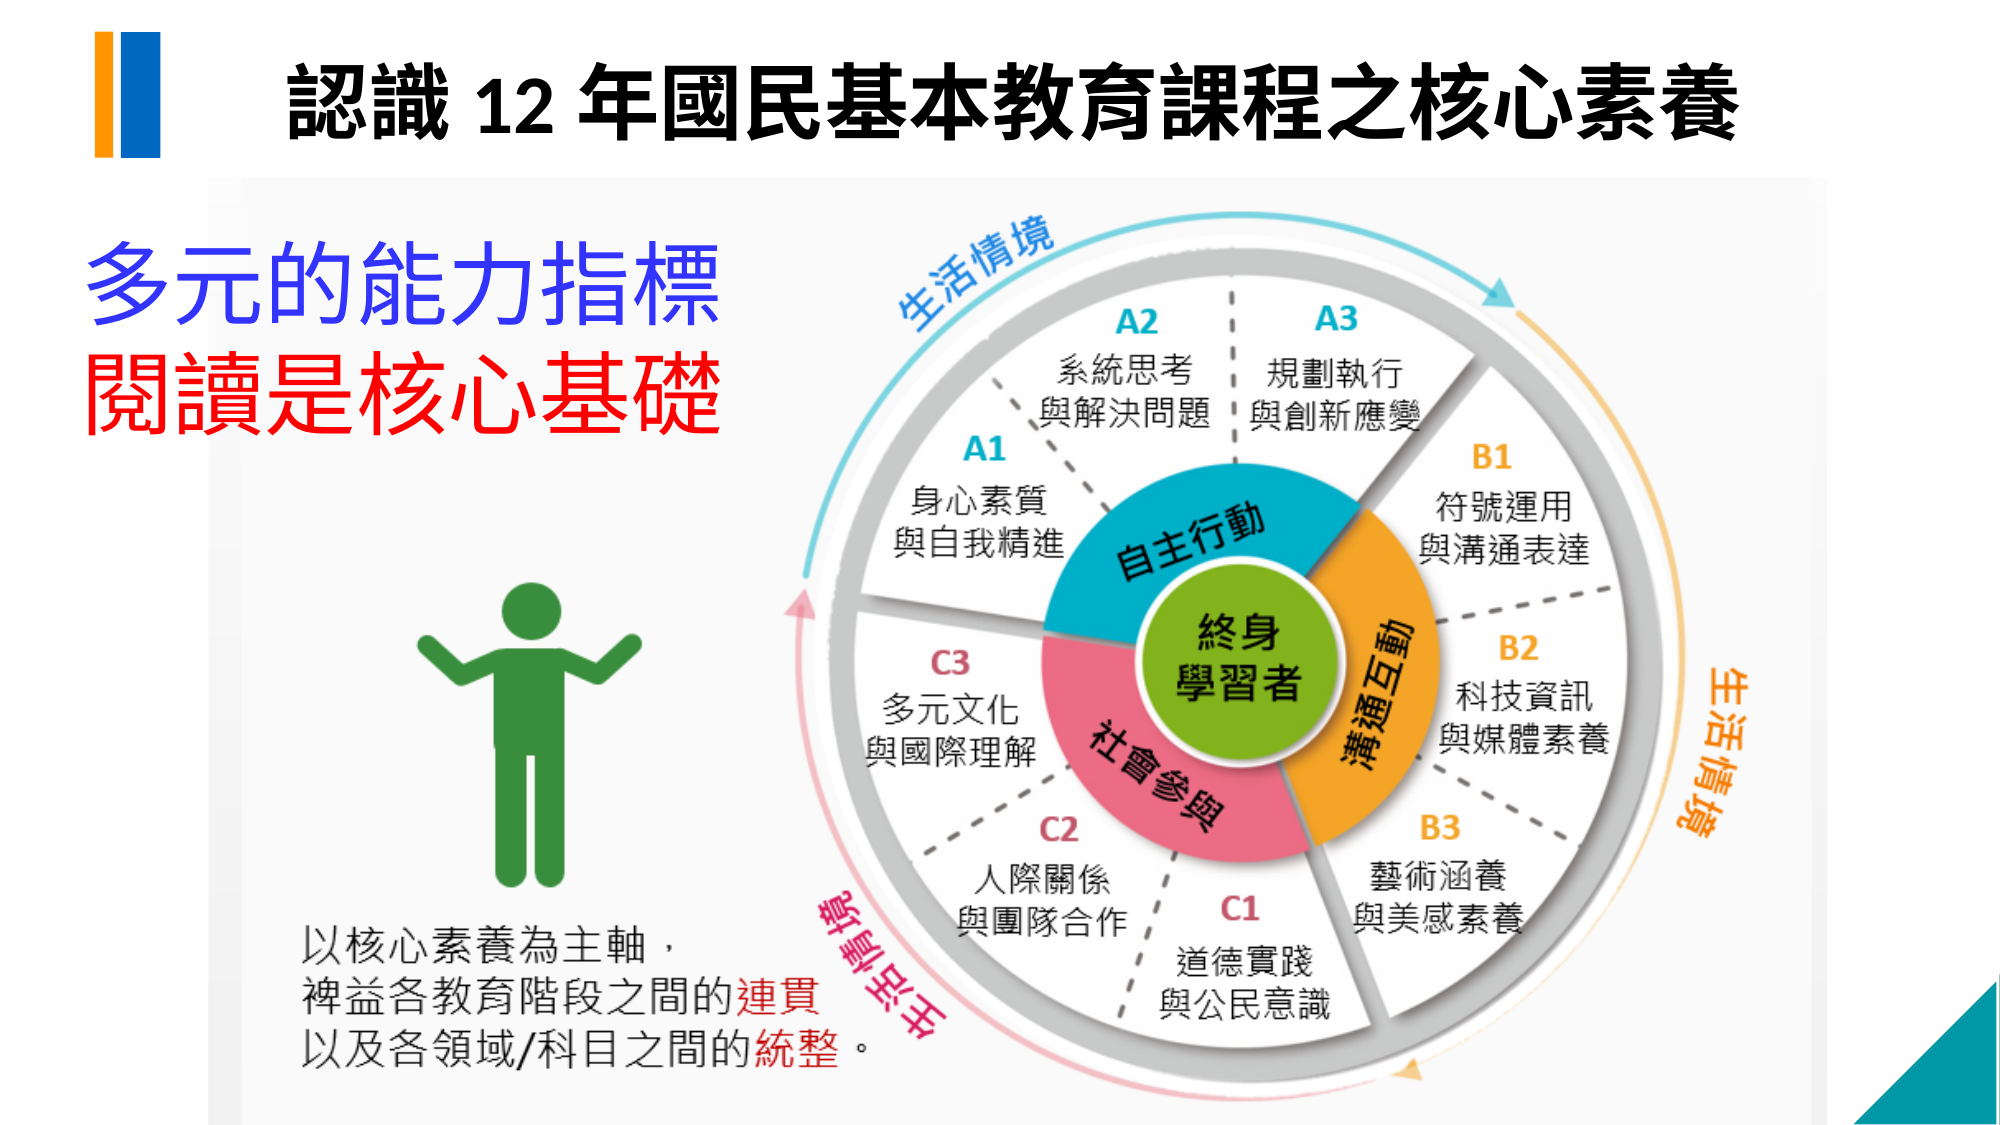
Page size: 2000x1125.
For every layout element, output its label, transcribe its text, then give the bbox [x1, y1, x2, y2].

picture [208, 178, 1828, 1125]
text_box [94, 31, 114, 158]
text_box [120, 32, 161, 158]
text_box [1848, 973, 2000, 1125]
text_box 多元的能力指標 閱讀是核心基礎 [66, 219, 752, 455]
text_box 認識12年國民基本教育課程之核心素養 [279, 24, 1801, 176]
